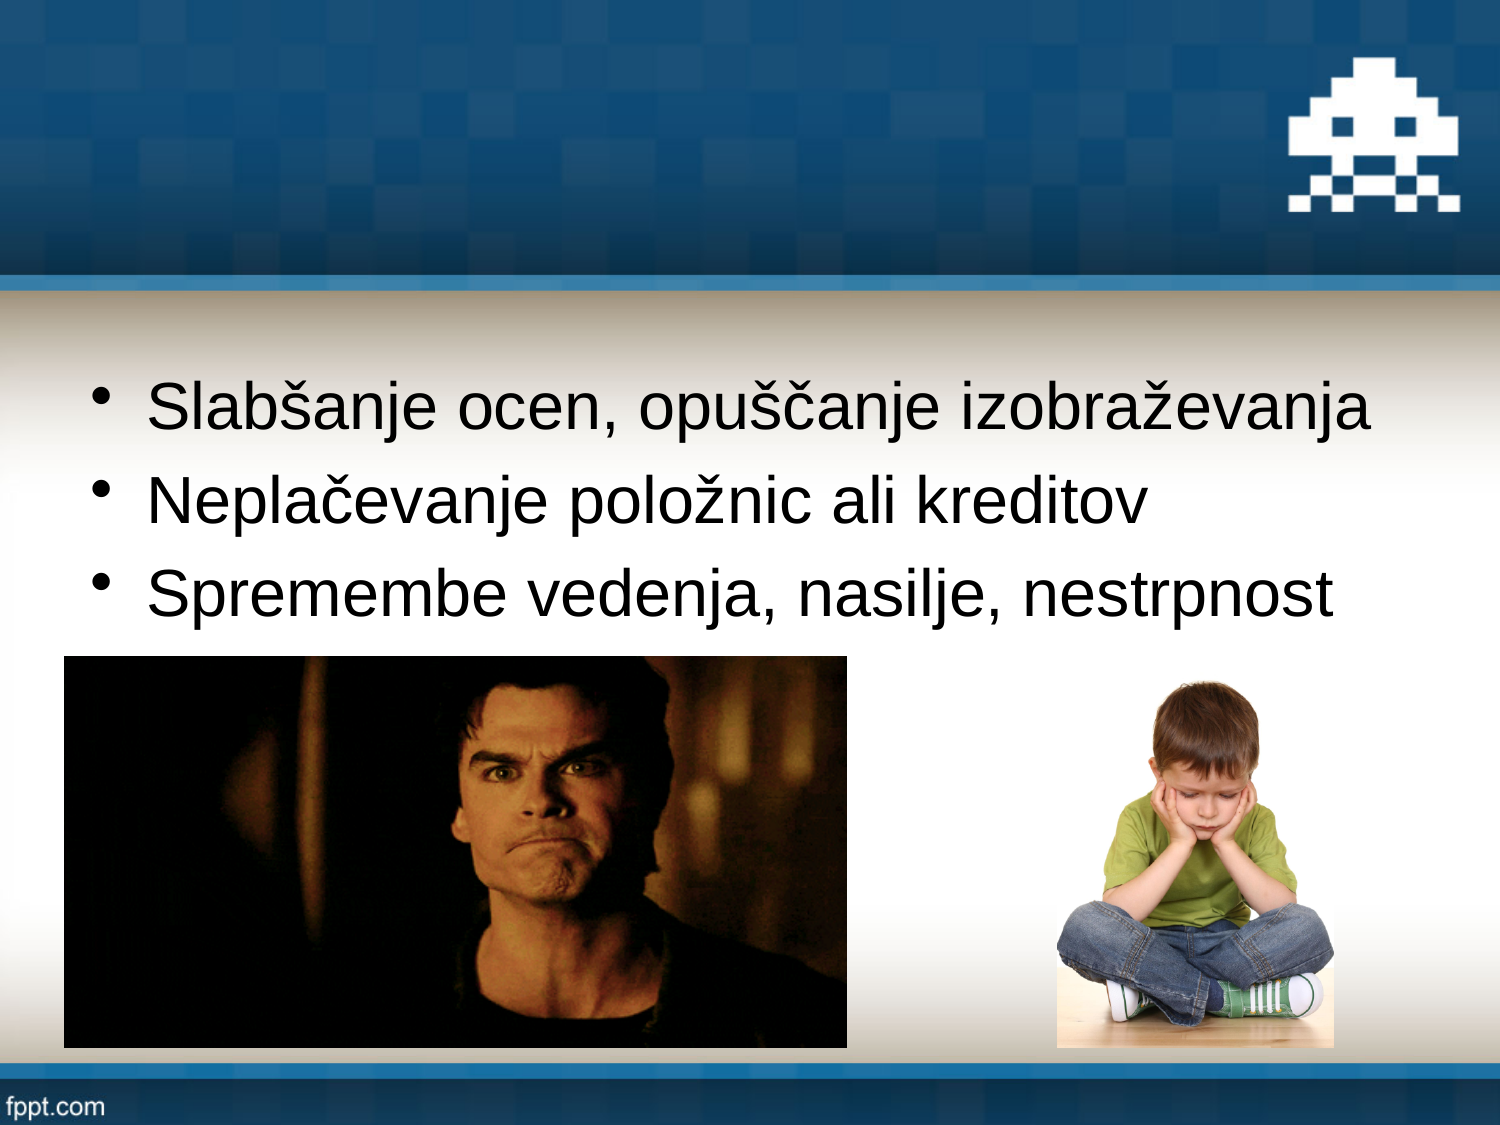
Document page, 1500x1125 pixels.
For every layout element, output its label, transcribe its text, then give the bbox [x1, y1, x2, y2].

picture [0, 0, 1500, 1125]
list Slabšanje ocen, opuščanje izobraževanja Neplačevanje položnic ali kreditov Spremembe vedenja, nasilje, nestrpnost [75, 262, 1425, 1005]
